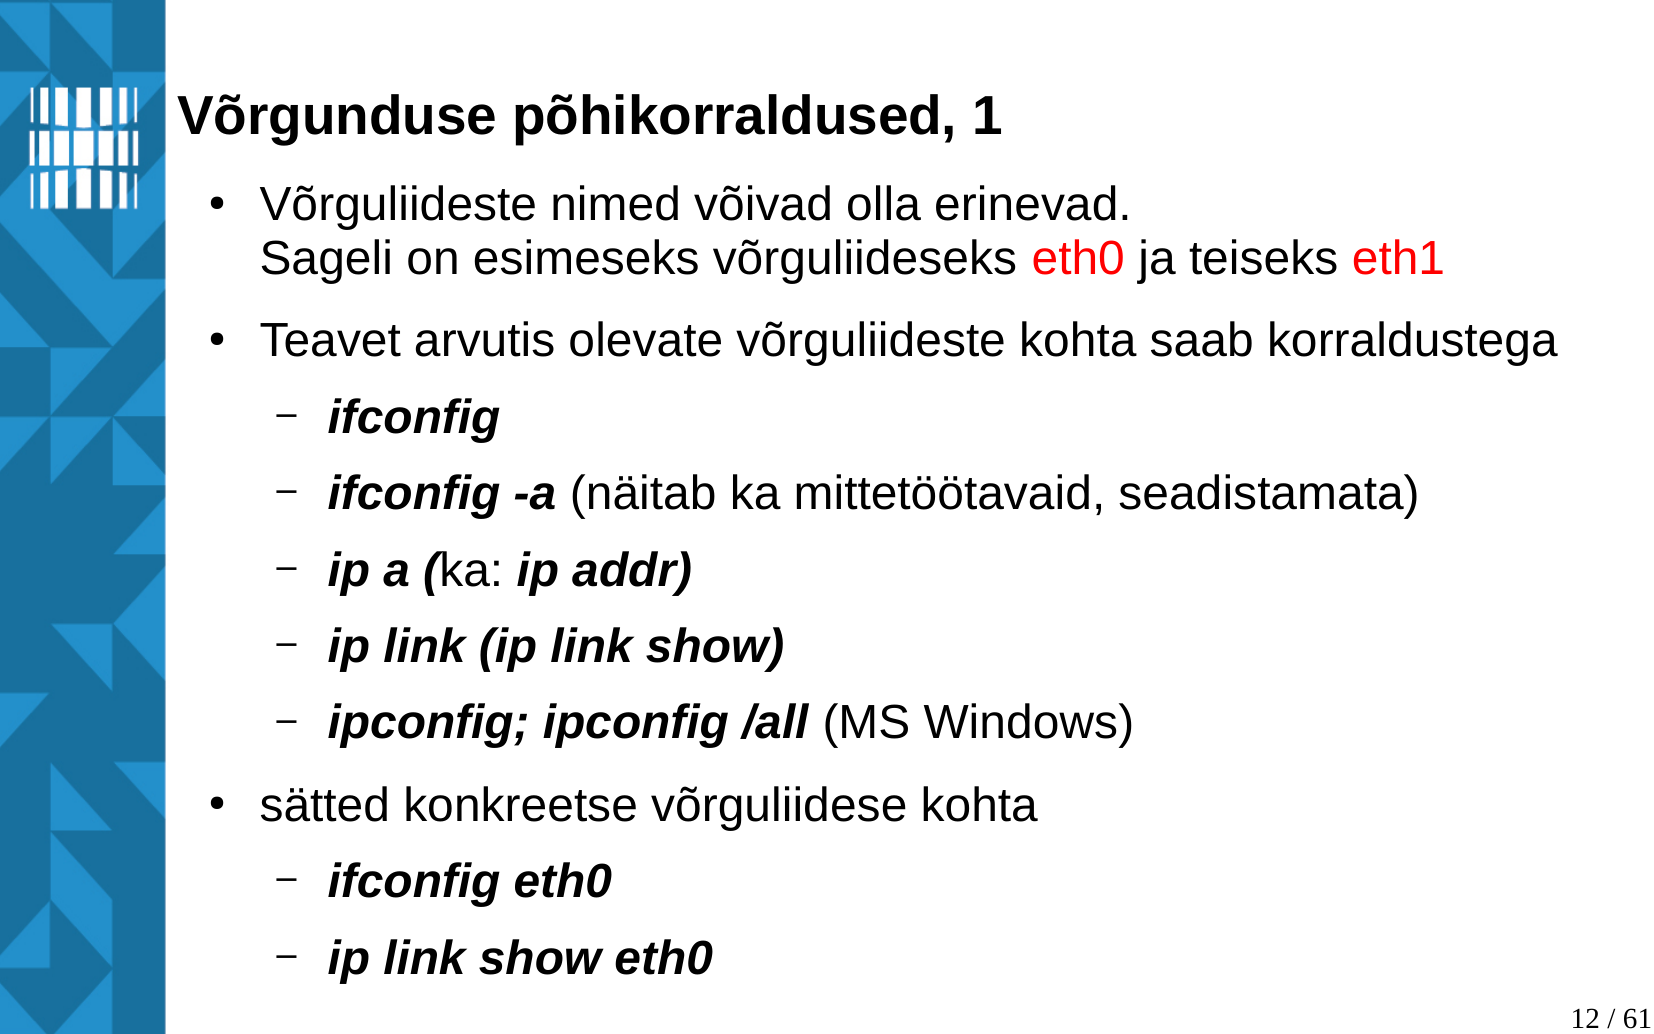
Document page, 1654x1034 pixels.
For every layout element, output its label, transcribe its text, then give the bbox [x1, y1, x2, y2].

title Võrgunduse põhikorraldused, 1 [177, 29, 1595, 203]
list Võrguliideste nimed võivad olla erinevad. Sageli on esimeseks võrguliideseks eth0 ja teiseks eth1 Teavet arvutis olevate võrguliideste kohta saab korraldustega ifconfig ifconfig -a (näitab ka mittetöötavaid, seadistamata) ip a (ka: ip addr) ip link (ip link show) ipconfig; ipconfig /all (MS Windows) sätted konkreetse võrguliidese kohta ifconfig eth0 ip link show eth0 [191, 177, 1565, 1004]
